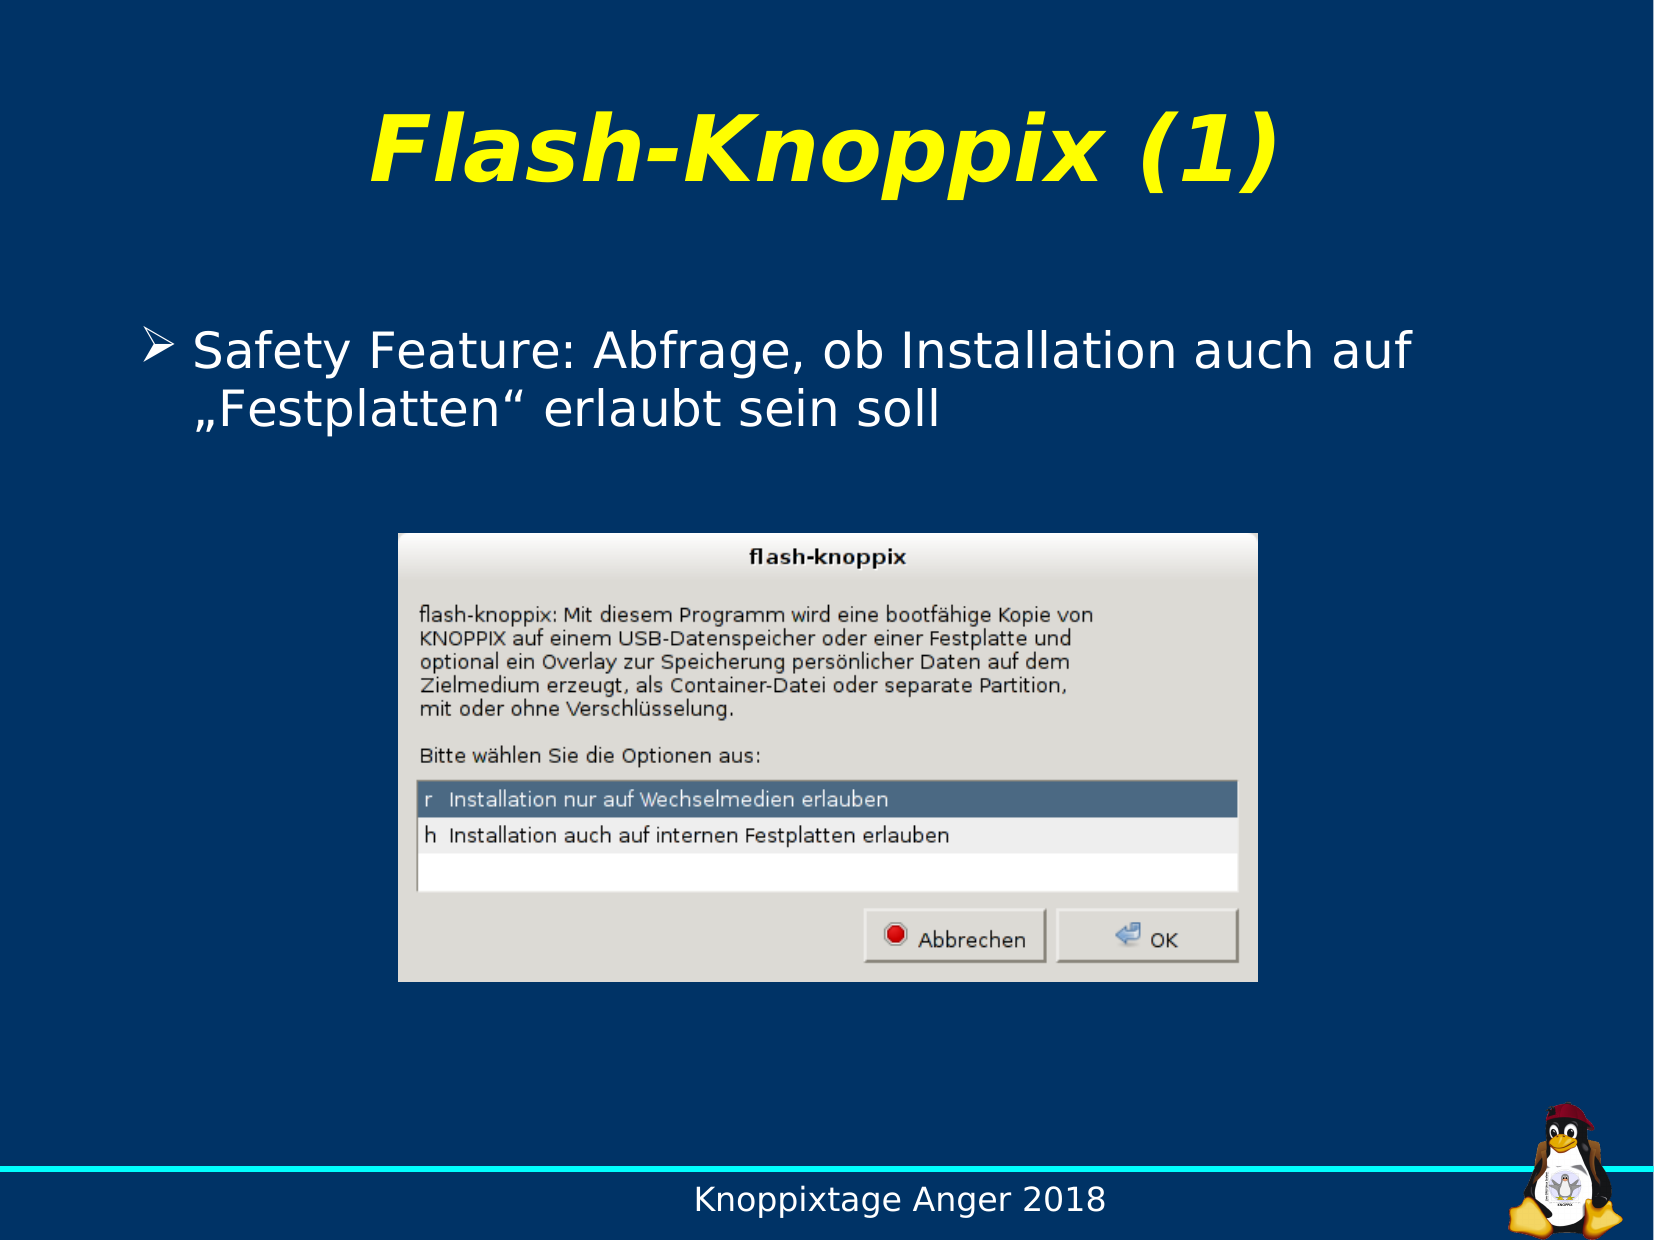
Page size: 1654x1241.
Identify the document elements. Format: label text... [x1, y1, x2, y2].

picture [398, 533, 1258, 982]
picture [1505, 1100, 1625, 1241]
title Flash-Knoppix (1) [121, 46, 1534, 254]
list Safety Feature: Abfrage, ob Installation auch auf „Festplatten“ erlaubt sein soll [121, 322, 1561, 1132]
